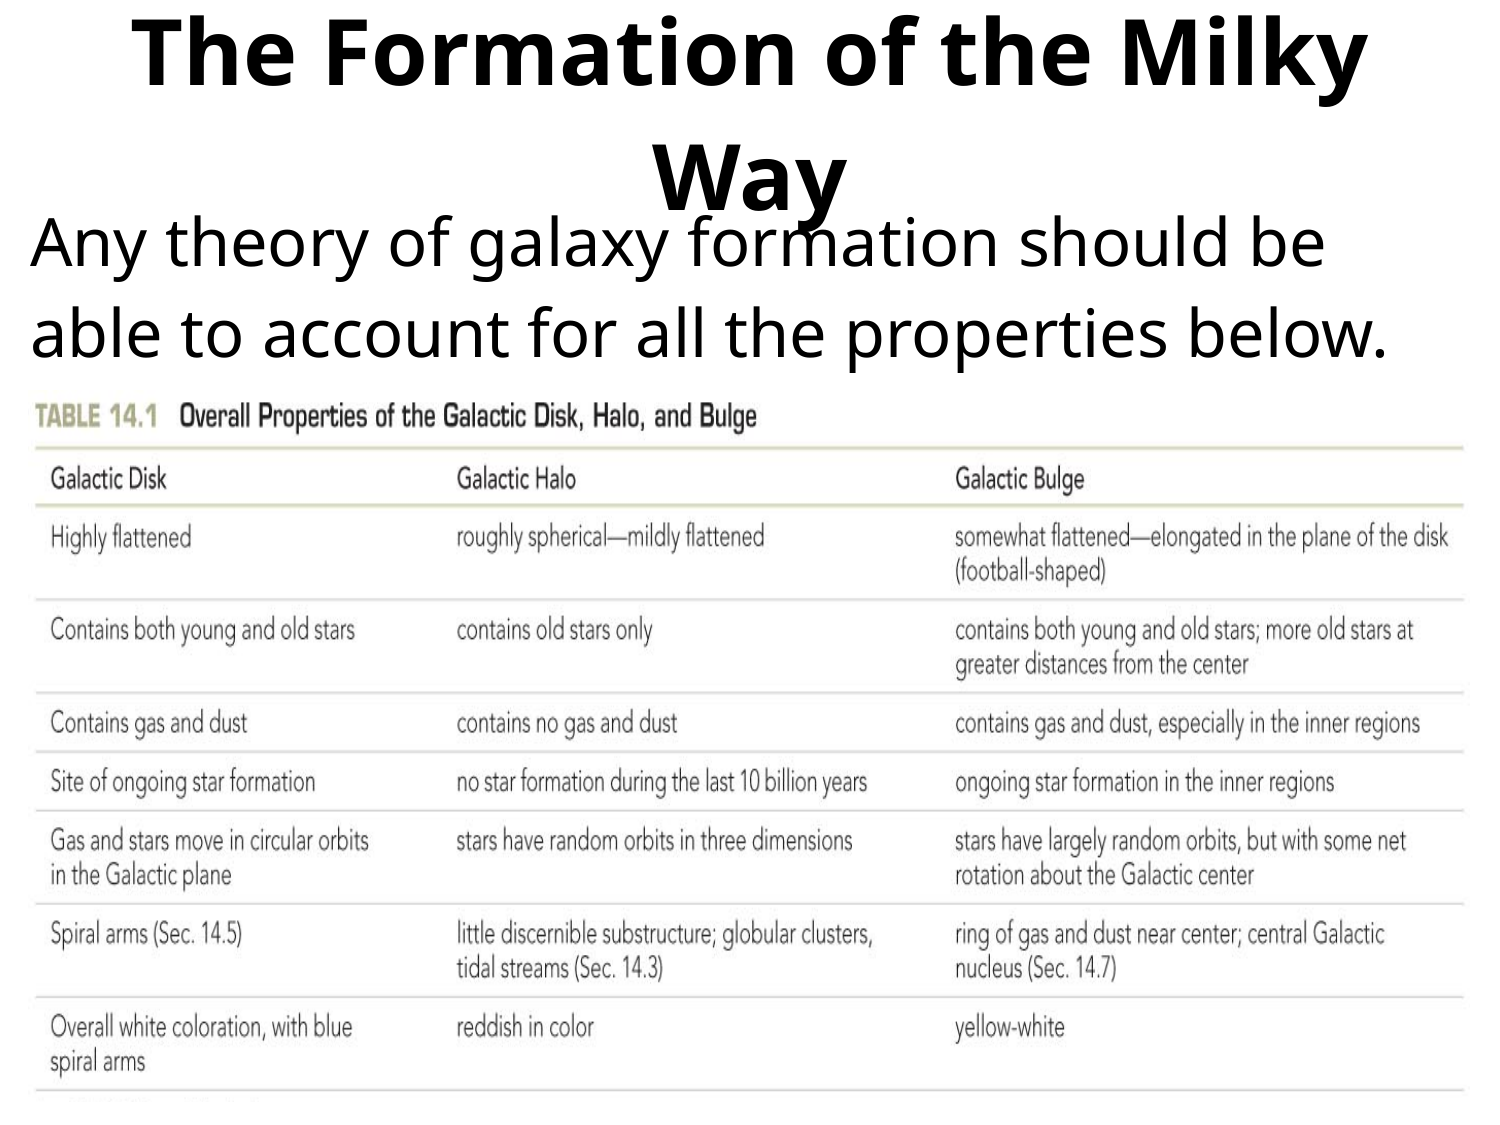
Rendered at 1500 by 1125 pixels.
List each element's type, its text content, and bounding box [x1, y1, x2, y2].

list Any theory of galaxy formation should be able to account for all the properties below. [30, 195, 1471, 390]
title The Formation of the Milky Way [30, 58, 1471, 167]
picture [28, 390, 1472, 1102]
